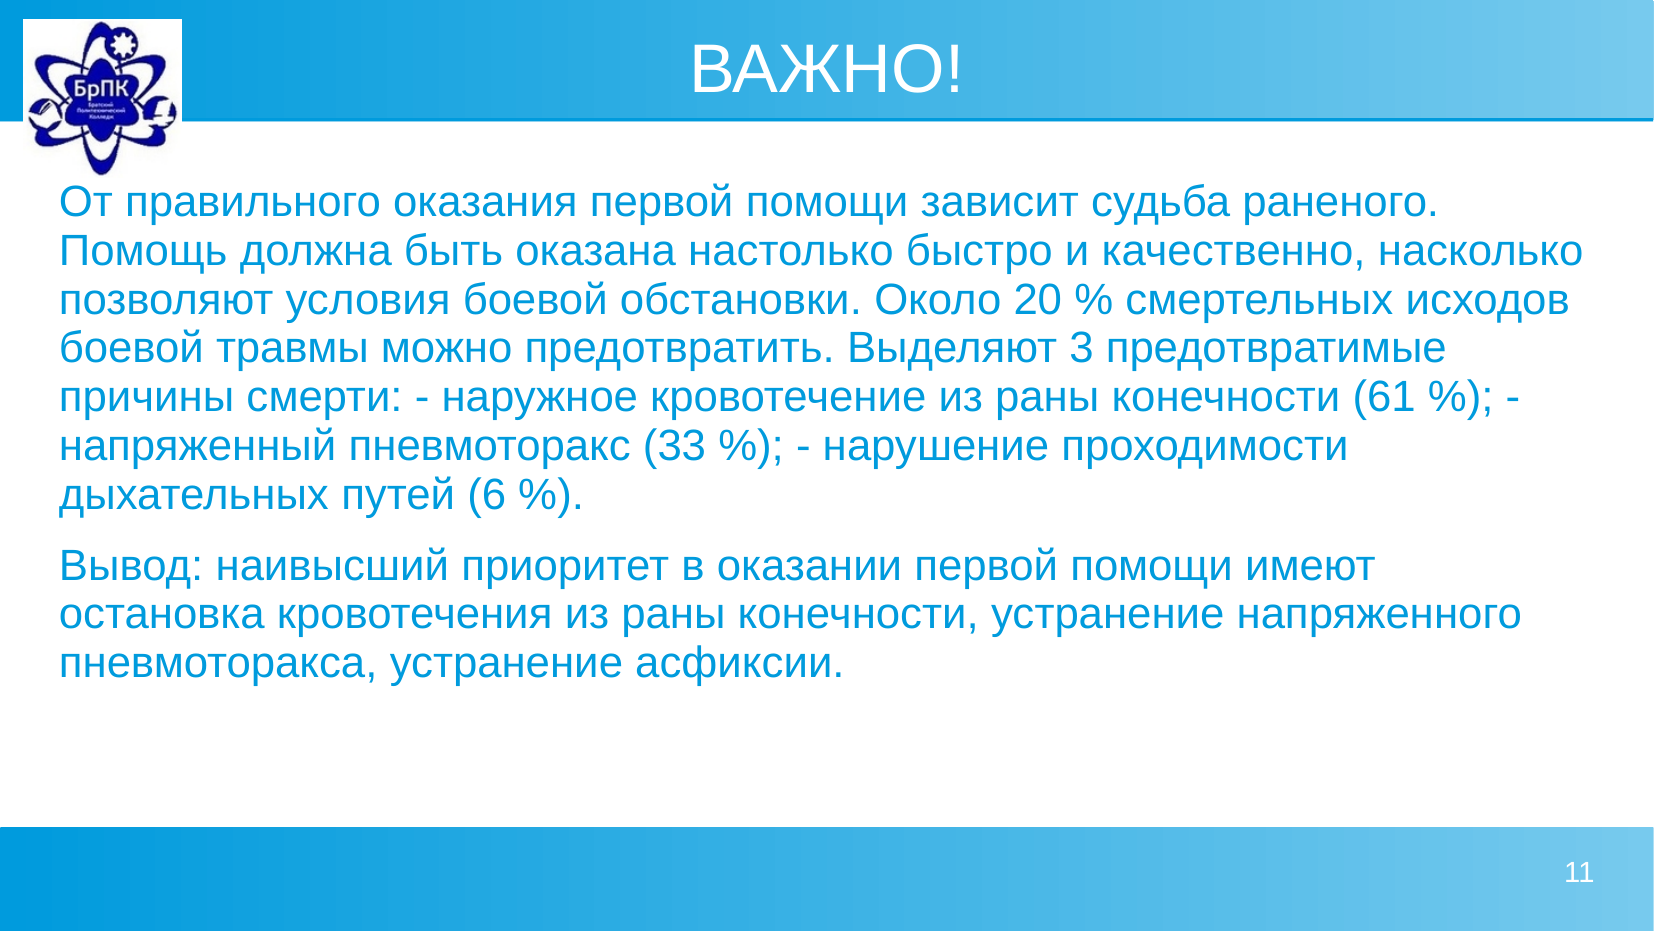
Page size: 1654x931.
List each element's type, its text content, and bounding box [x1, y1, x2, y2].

picture [23, 20, 182, 178]
list От правильного оказания первой помощи зависит судьба раненого. Помощь должна быть оказана настолько быстро и качественно, насколько позволяют условия боевой обстановки. Около 20 % смертельных исходов боевой травмы можно предотвратить. Выделяют 3 предотвратимые причины смерти: - наружное кровотечение из раны конечности (61 %); - напряженный пневмоторакс (33 %); - нарушение проходимости дыхательных путей (6 %). Вывод: наивысший приоритет в оказании первой помощи имеют остановка кровотечения из раны конечности, устранение напряженного пневмоторакса, устранение асфиксии. [59, 177, 1595, 768]
title ВАЖНО! [182, 30, 1595, 108]
